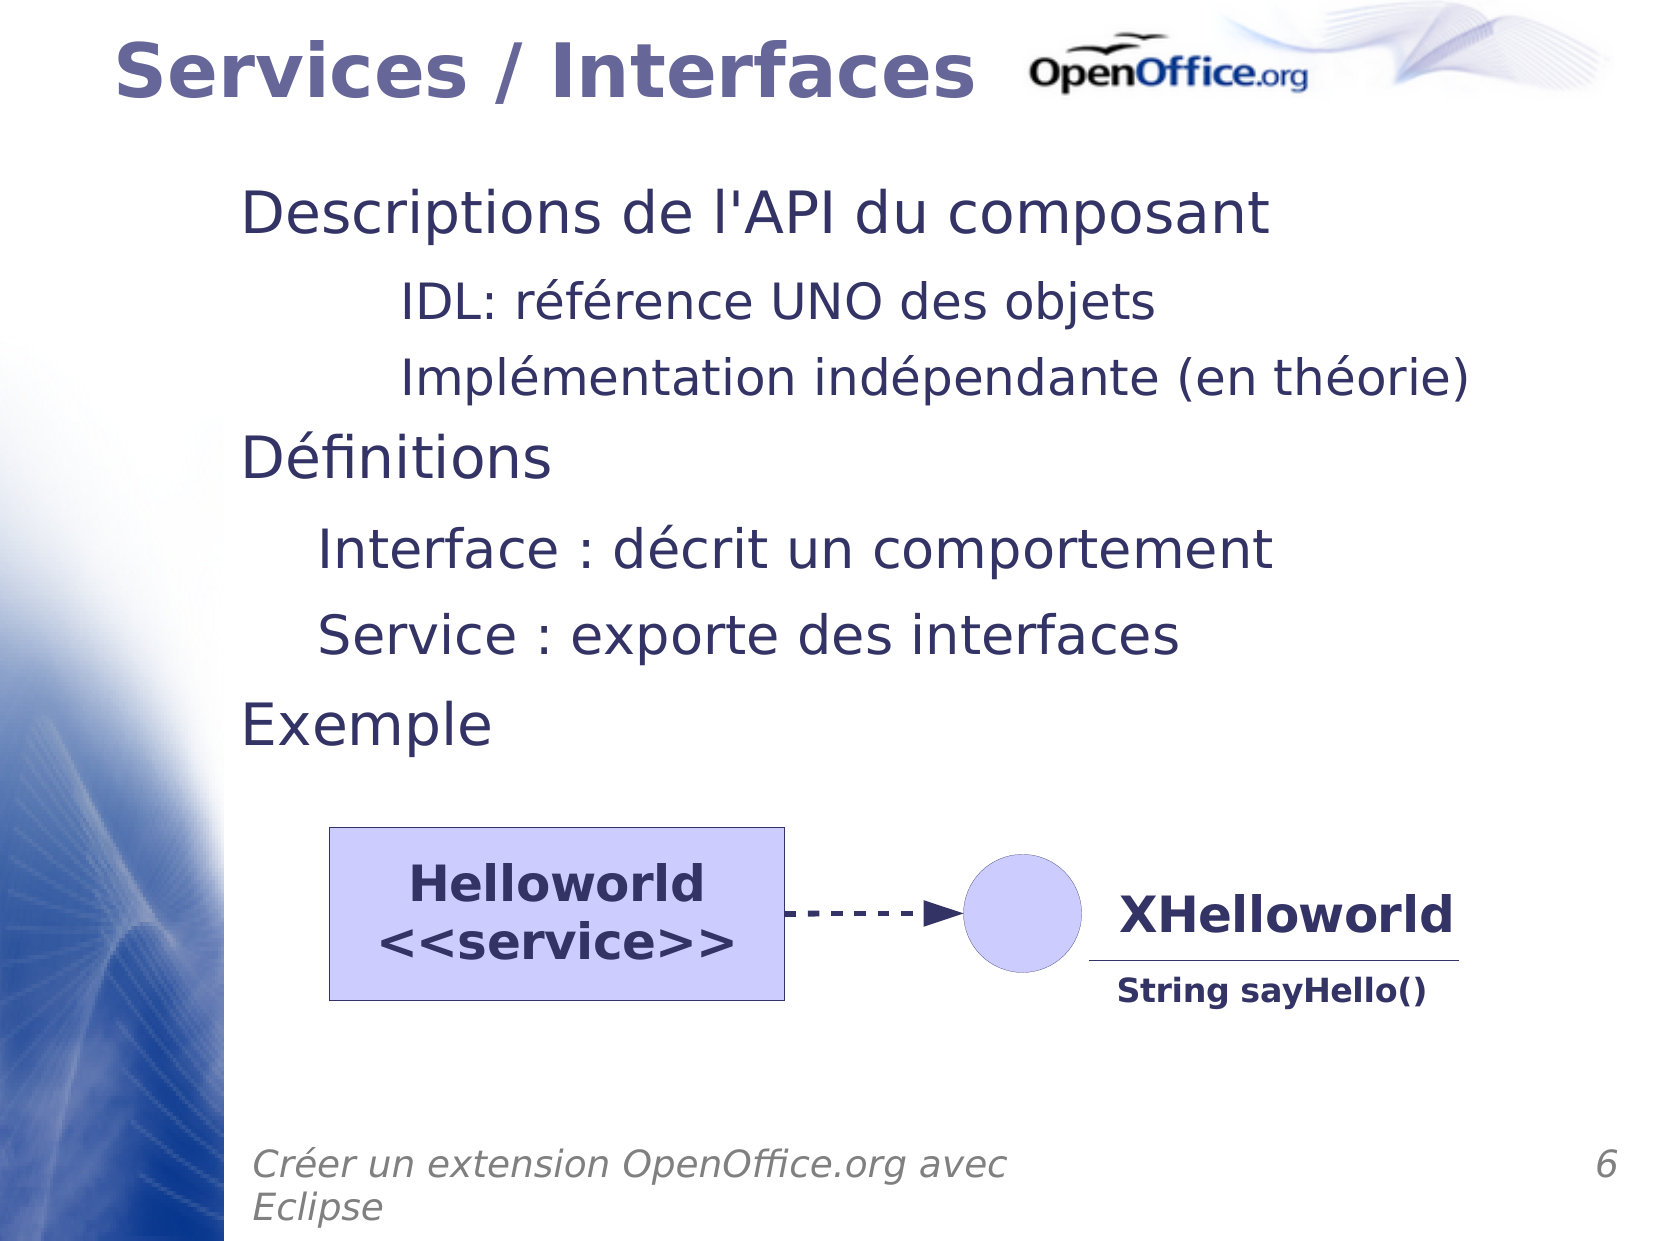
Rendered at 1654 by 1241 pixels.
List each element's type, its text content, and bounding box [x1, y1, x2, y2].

picture [329, 826, 1477, 1021]
picture [1014, 0, 1619, 100]
list Descriptions de l'API du composant IDL: référence UNO des objets Implémentation indépendante (en théorie) Définitions Interface : décrit un comportement Service : exporte des interfaces Exemple [223, 179, 1619, 1133]
title Services / Interfaces [24, 15, 987, 129]
picture [0, 0, 224, 1241]
